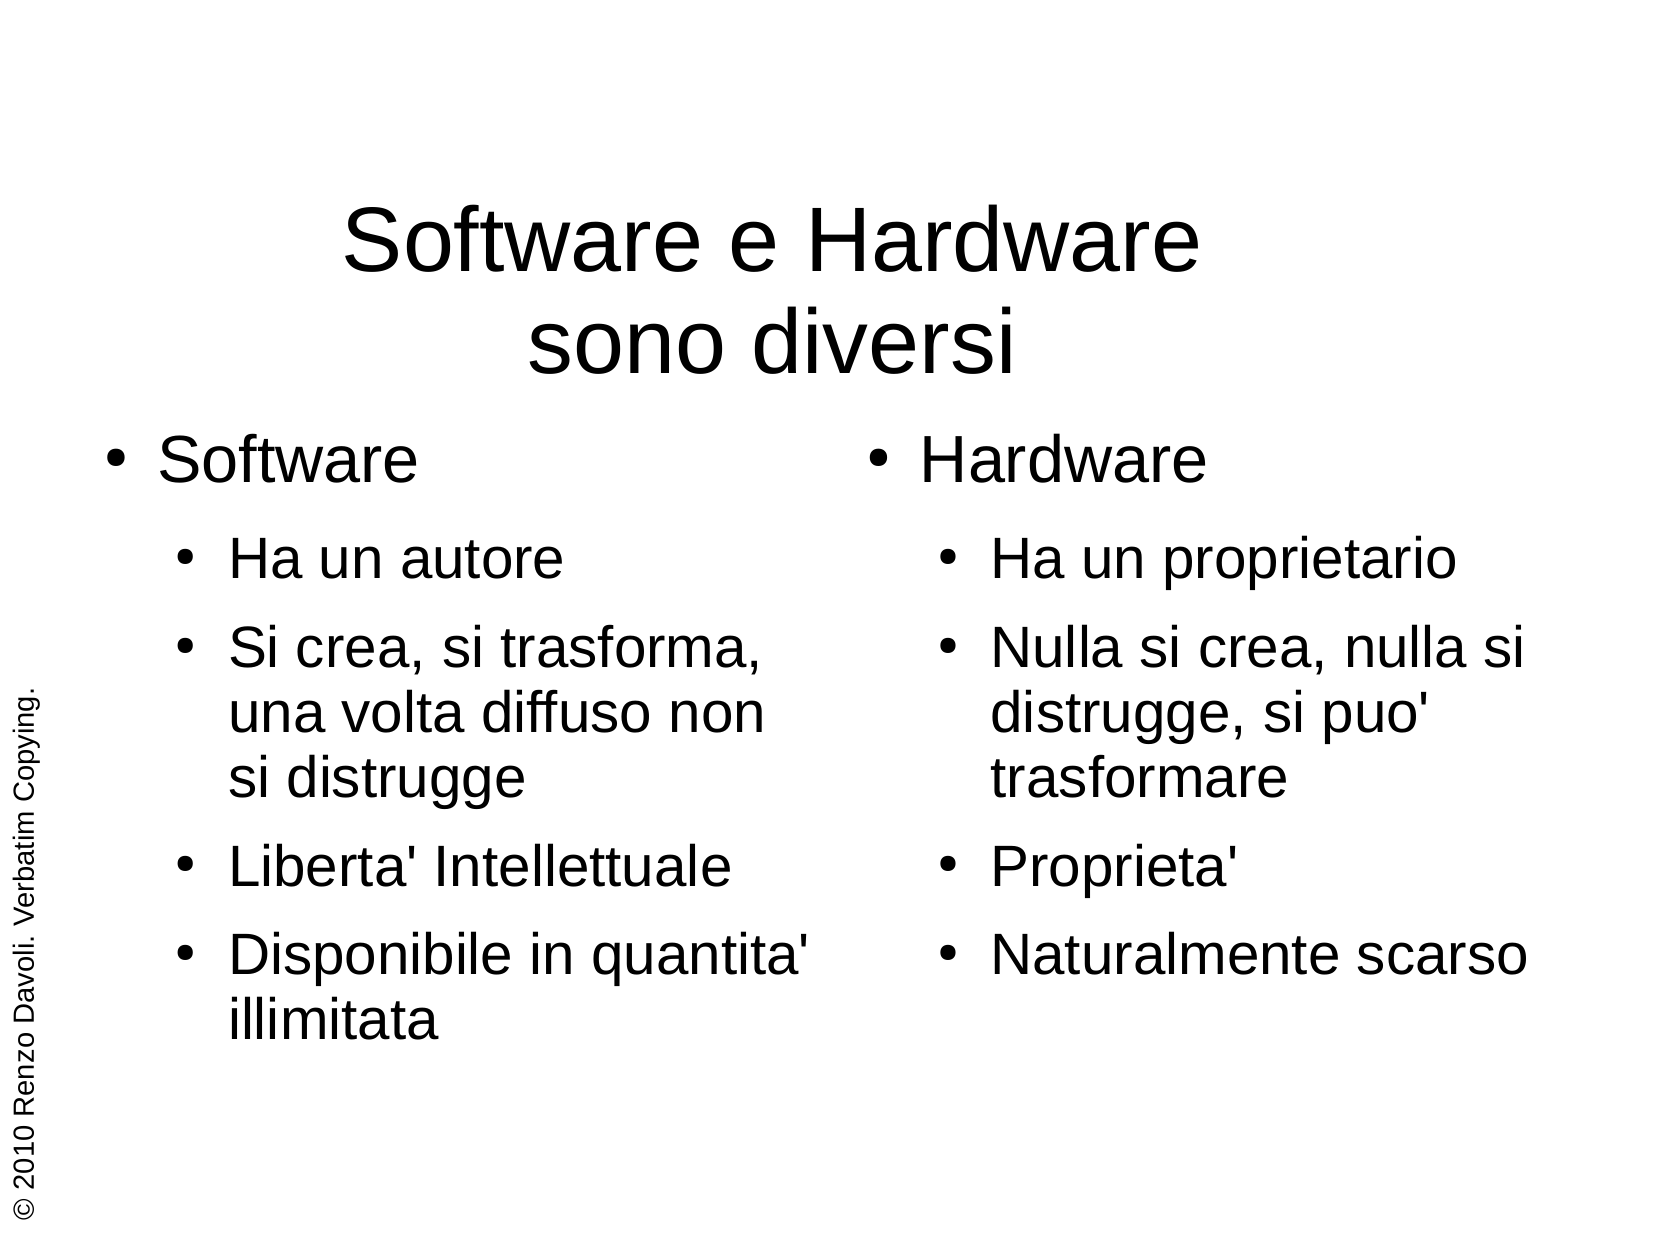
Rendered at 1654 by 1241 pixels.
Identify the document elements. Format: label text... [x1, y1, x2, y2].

list Software Ha un autore Si crea, si trasforma, una volta diffuso non si distrugge Liberta' Intellettuale Disponibile in quantita' illimitata [86, 421, 813, 1241]
title Software e Hardware sono diversi [82, 187, 1463, 395]
list Hardware Ha un proprietario Nulla si crea, nulla si distrugge, si puo' trasformare Proprieta' Naturalmente scarso [848, 421, 1576, 1241]
